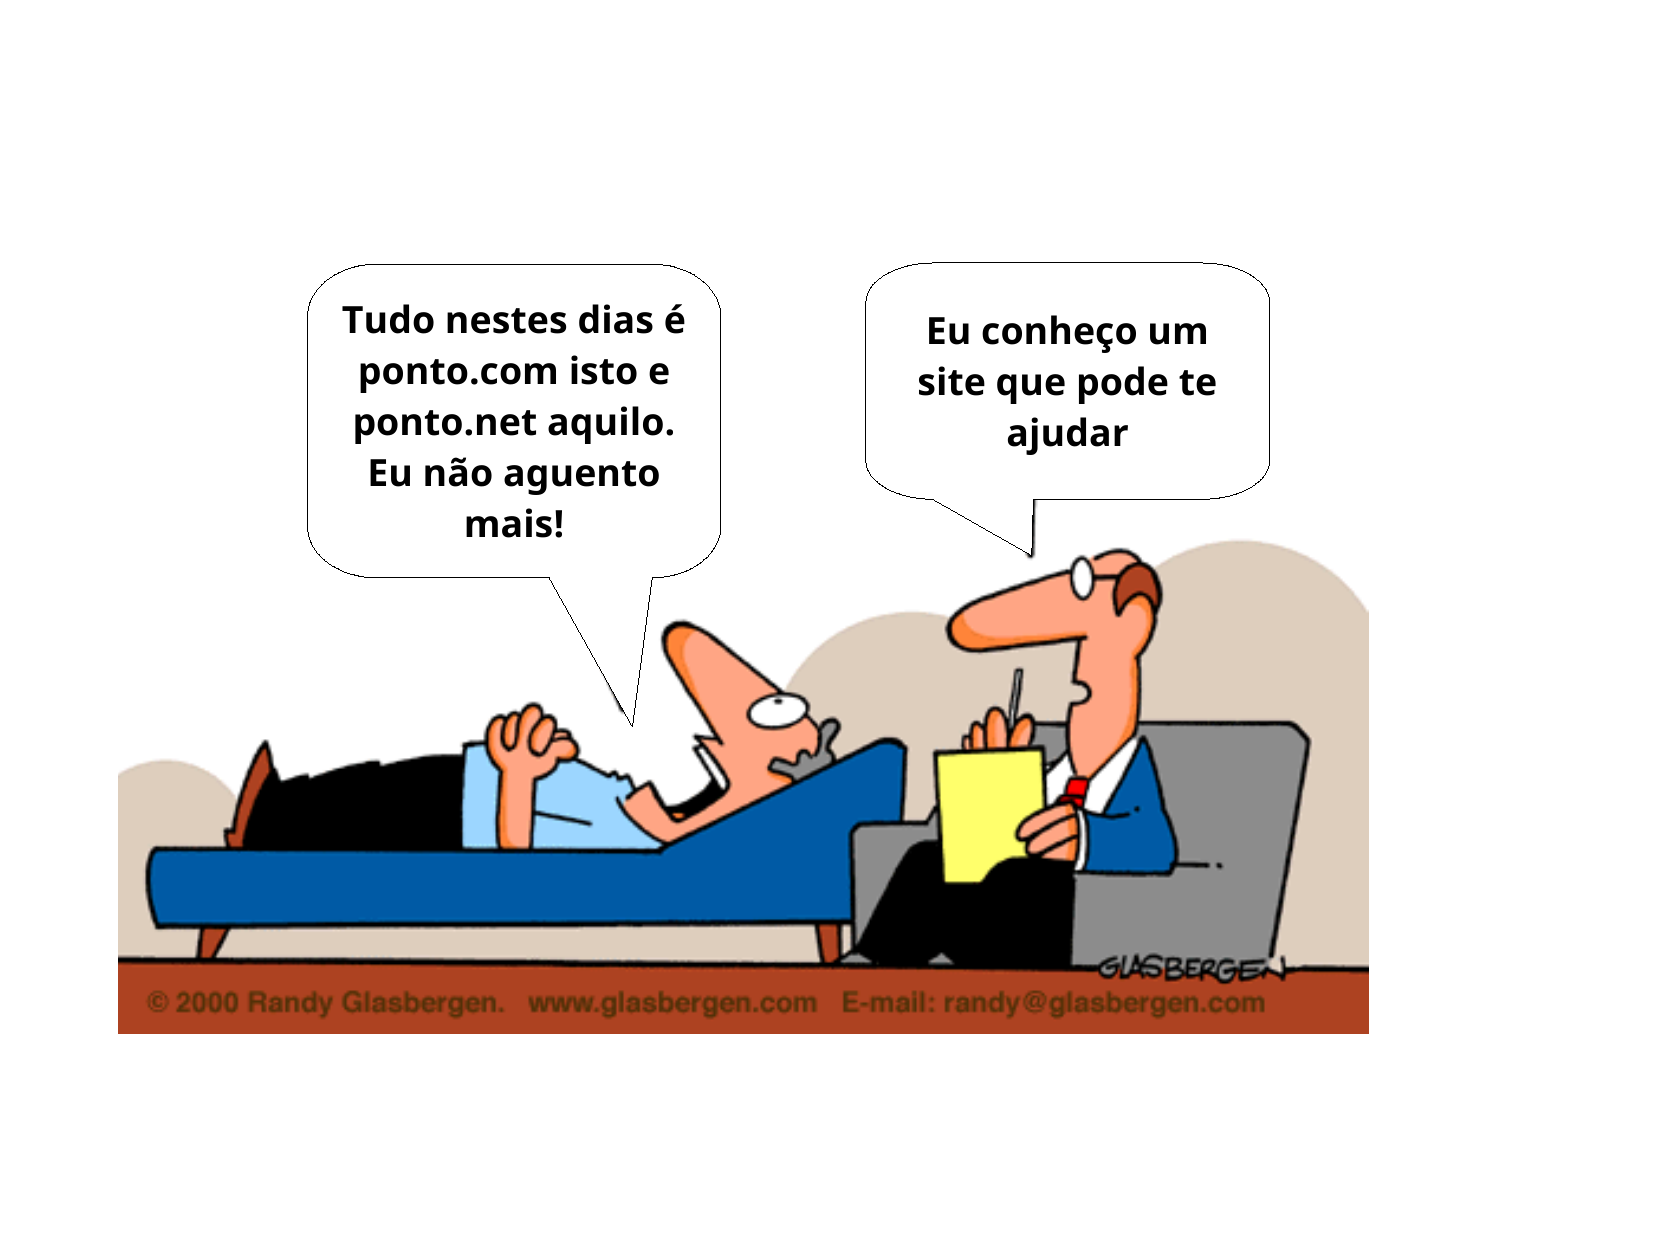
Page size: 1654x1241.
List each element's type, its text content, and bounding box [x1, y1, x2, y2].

text_box Eu conheço um site que pode te ajudar [865, 262, 1270, 556]
text_box Tudo nestes dias é ponto.com isto e ponto.net aquilo. Eu não aguento mais! [307, 264, 721, 727]
picture [118, 265, 1369, 1034]
